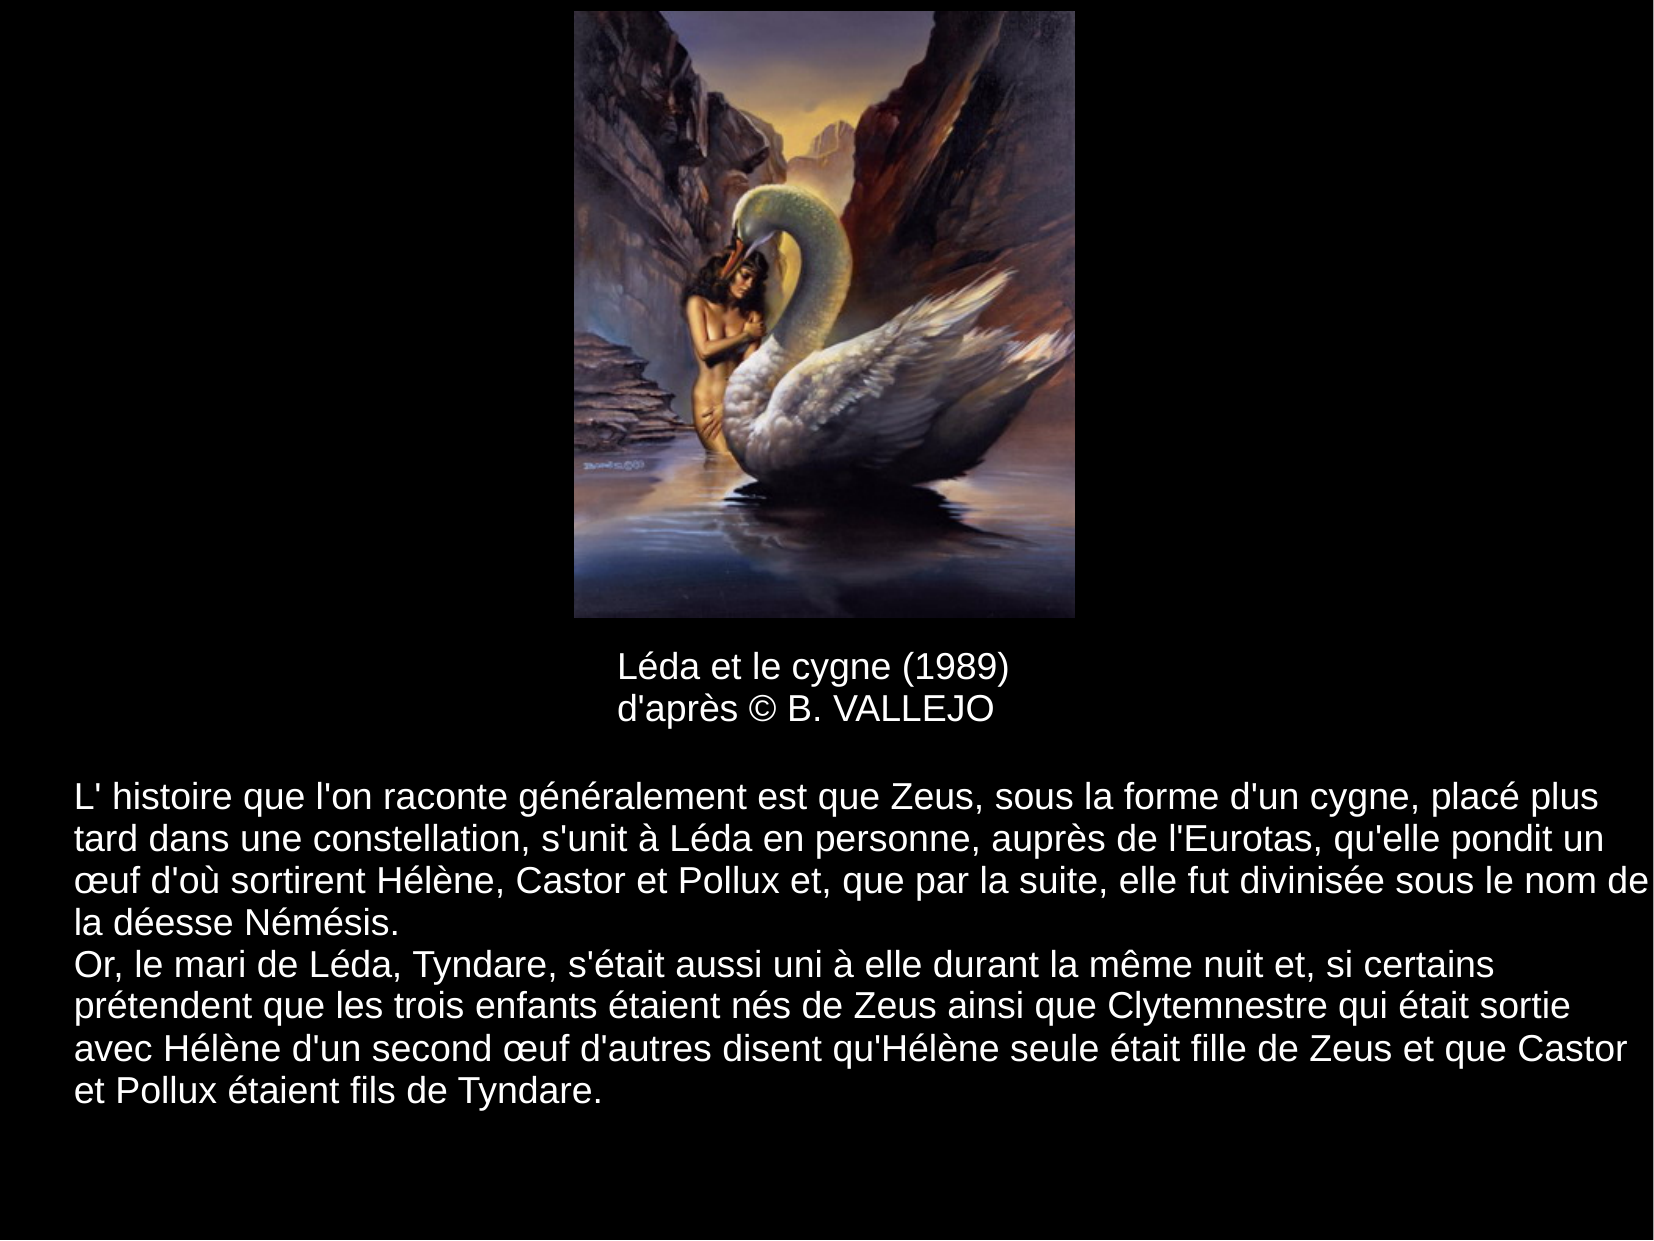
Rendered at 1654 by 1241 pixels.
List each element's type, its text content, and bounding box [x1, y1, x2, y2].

text_box L' histoire que l'on raconte généralement est que Zeus, sous la forme d'un cygne, placé plus tard dans une constellation, s'unit à Léda en personne, auprès de l'Eurotas, qu'elle pondit un œuf d'où sortirent Hélène, Castor et Pollux et, que par la suite, elle fut divinisée sous le nom de la déesse Némésis. Or, le mari de Léda, Tyndare, s'était aussi uni à elle durant la même nuit et, si certains prétendent que les trois enfants étaient nés de Zeus ainsi que Clytemnestre qui était sortie avec Hélène d'un second œuf d'autres disent qu'Hélène seule était fille de Zeus et que Castor et Pollux étaient fils de Tyndare. [59, 767, 1654, 1119]
text_box Léda et le cygne (1989) d'après © B. VALLEJO [602, 637, 1418, 737]
picture [574, 11, 1075, 619]
